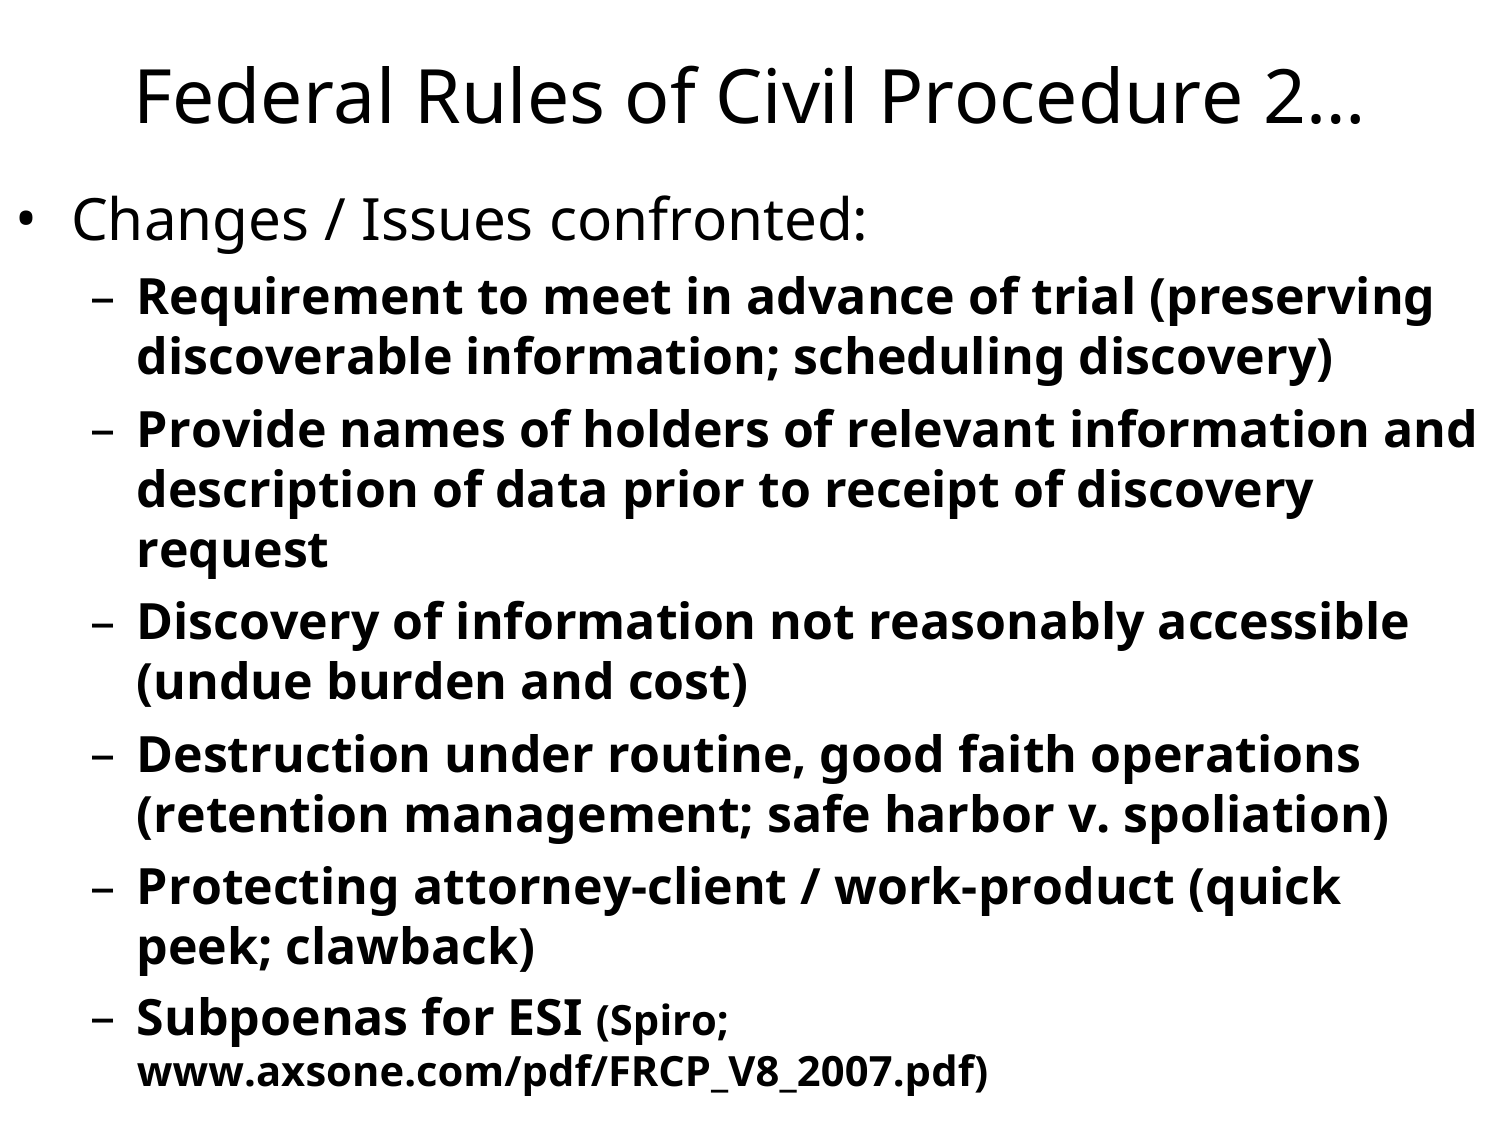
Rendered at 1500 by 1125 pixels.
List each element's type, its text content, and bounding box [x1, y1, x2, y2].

list Changes / Issues confronted: Requirement to meet in advance of trial (preserving discoverable information; scheduling discovery) Provide names of holders of relevant information and description of data prior to receipt of discovery request Discovery of information not reasonably accessible (undue burden and cost) Destruction under routine, good faith operations (retention management; safe harbor v. spoliation) Protecting attorney-client / work-product (quick peek; clawback) Subpoenas for ESI (Spiro; www.axsone.com/pdf/FRCP_V8_2007.pdf) [0, 174, 1500, 1125]
title Federal Rules of Civil Procedure 2… [112, 0, 1388, 174]
